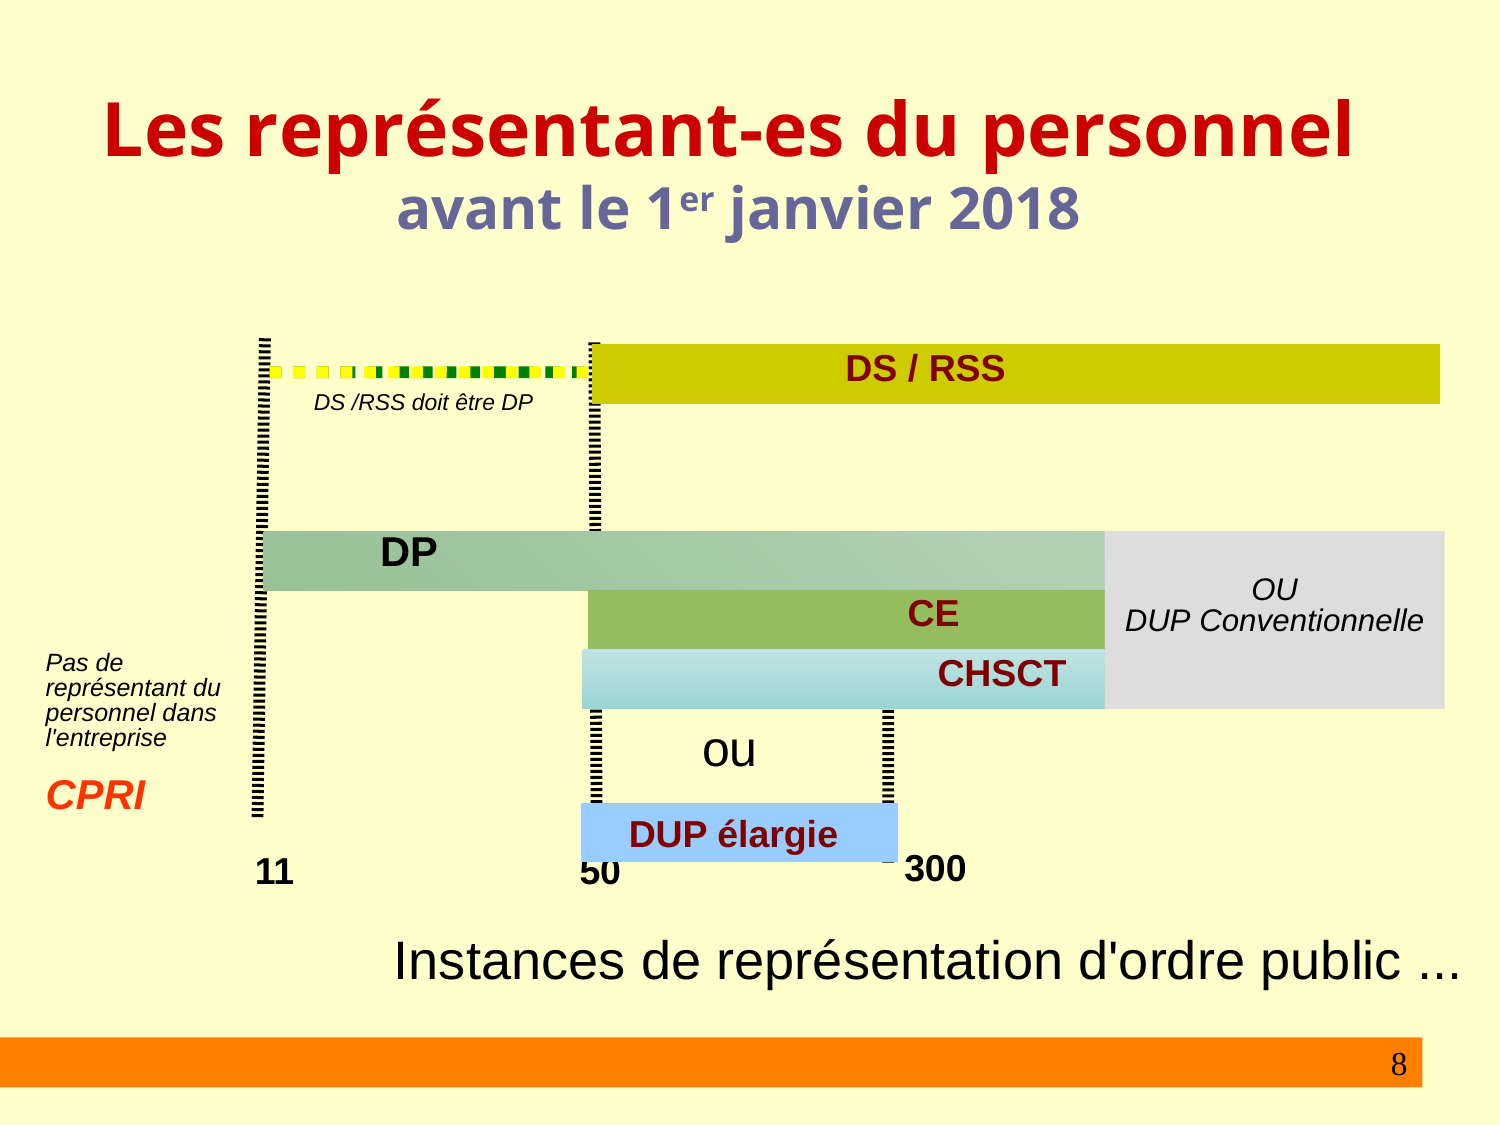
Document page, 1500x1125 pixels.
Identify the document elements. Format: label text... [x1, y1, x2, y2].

text_box [264, 531, 365, 590]
text_box DS /RSS doit être DP [299, 384, 565, 466]
text_box CE [892, 589, 1041, 650]
text_box [581, 803, 613, 862]
text_box ou [687, 719, 836, 795]
text_box [1097, 344, 1440, 404]
text_box <numéro> [0, 1037, 1423, 1088]
text_box [592, 344, 830, 404]
text_box [871, 803, 898, 862]
text_box 50 [564, 847, 654, 909]
text_box 300 [889, 844, 1008, 907]
text_box DP [365, 525, 513, 591]
title Les représentant-es du personnel avant le 1er janvier 2018 [65, 28, 1413, 295]
text_box [582, 650, 922, 709]
text_box DS / RSS [830, 344, 1097, 405]
text_box OU DUP Conventionnelle [1104, 531, 1445, 709]
text_box 11 [240, 847, 329, 909]
text_box Instances de représentation d'ordre public ... [378, 928, 1500, 1009]
text_box [513, 531, 1104, 649]
text_box CHSCT [922, 649, 1130, 719]
text_box DUP élargie [613, 764, 871, 862]
text_box Pas de représentant du personnel dans l'entreprise CPRI [30, 644, 281, 831]
